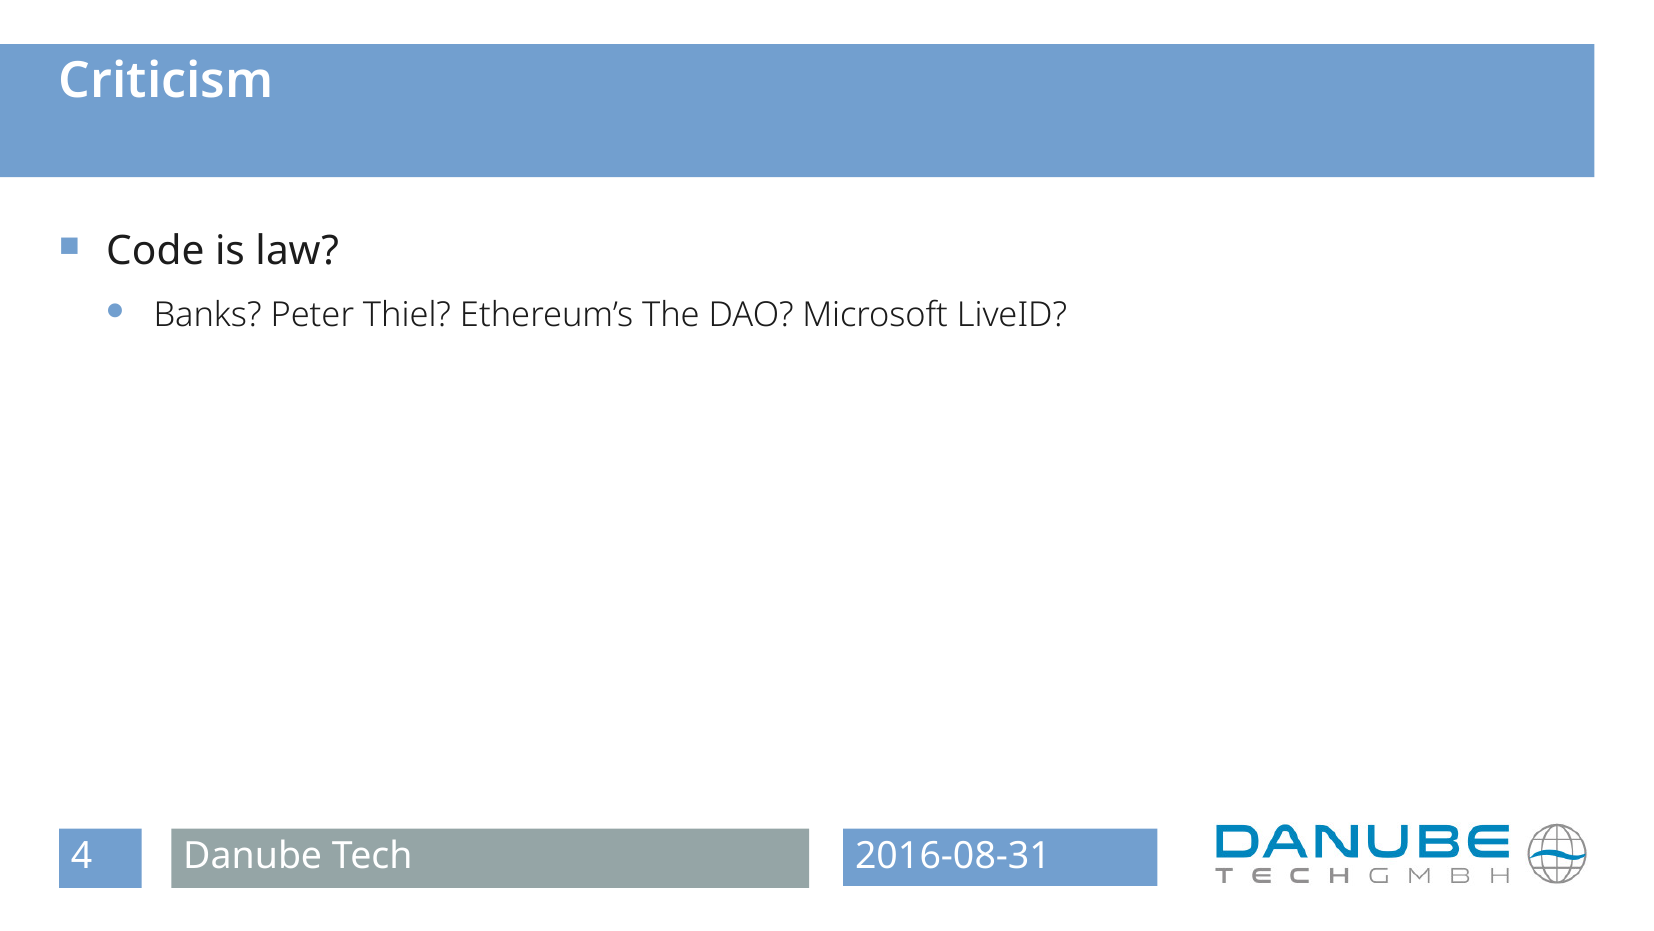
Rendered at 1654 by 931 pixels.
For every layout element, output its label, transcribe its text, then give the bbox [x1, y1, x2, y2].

title Criticism [0, 44, 1595, 178]
picture [1206, 814, 1595, 892]
list Code is law? Banks? Peter Thiel? Ethereum’s The DAO? Microsoft LiveID? [58, 221, 1583, 789]
